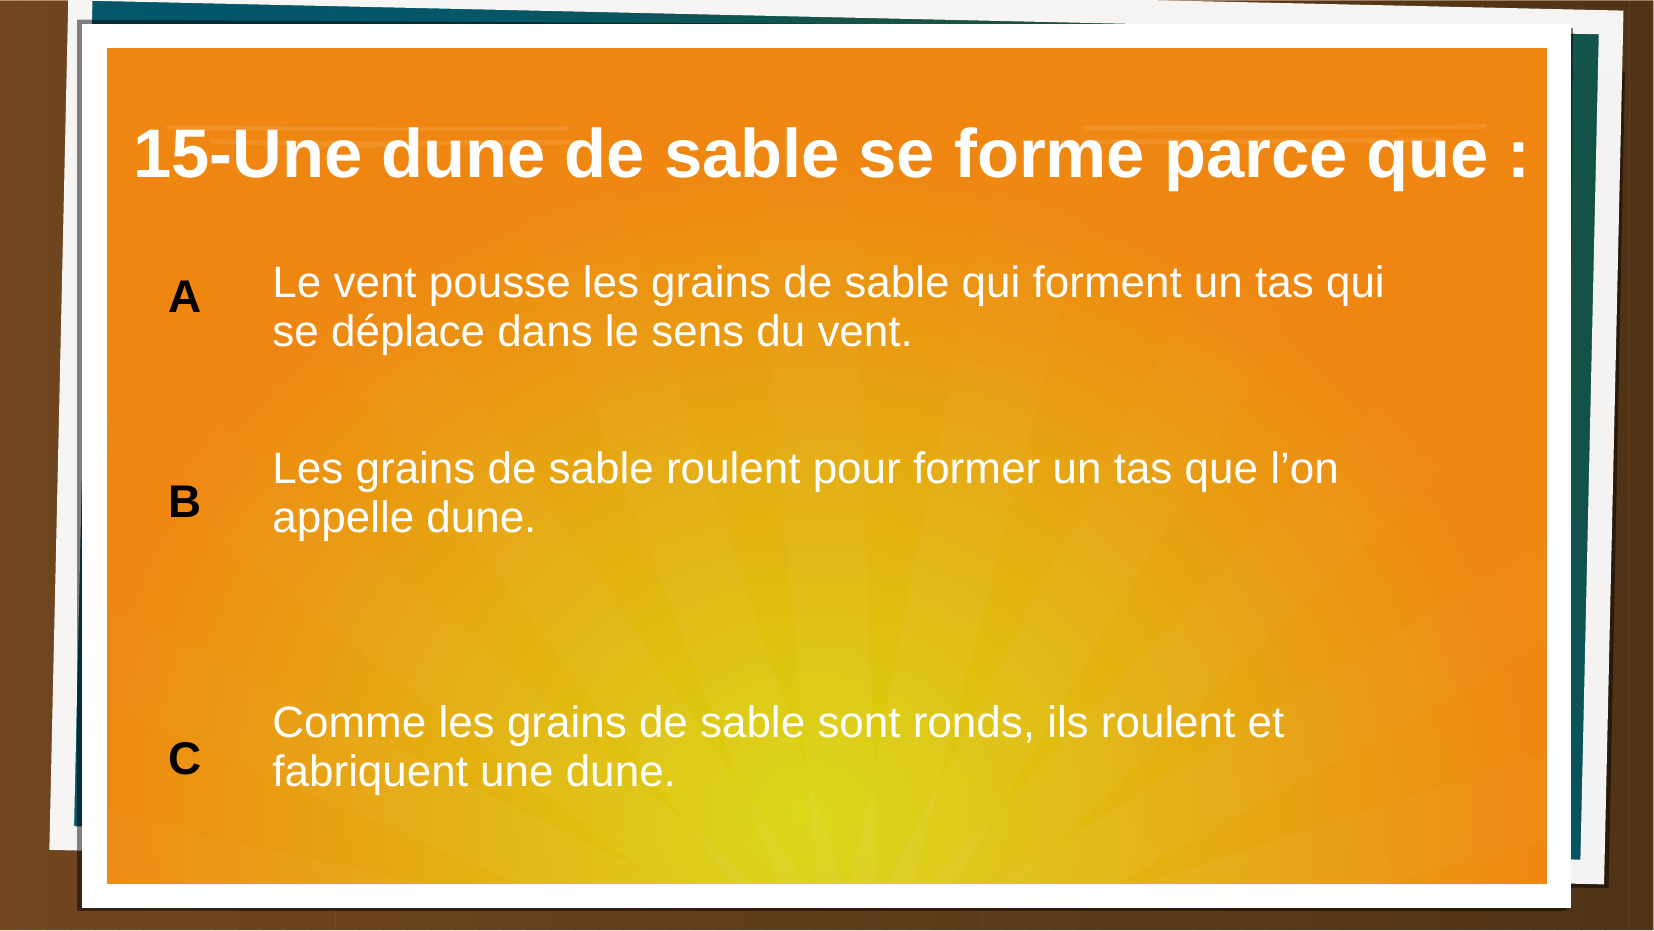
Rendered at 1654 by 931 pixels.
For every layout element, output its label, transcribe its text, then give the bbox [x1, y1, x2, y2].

title 15-Une dune de sable se forme parce que : [129, 59, 1536, 249]
text_box A B C [153, 263, 210, 792]
list Le vent pousse les grains de sable qui forment un tas qui se déplace dans le sens du vent. Les grains de sable roulent pour former un tas que l’on appelle dune. Comme les grains de sable sont ronds, ils roulent et fabriquent une dune. [210, 188, 1441, 804]
